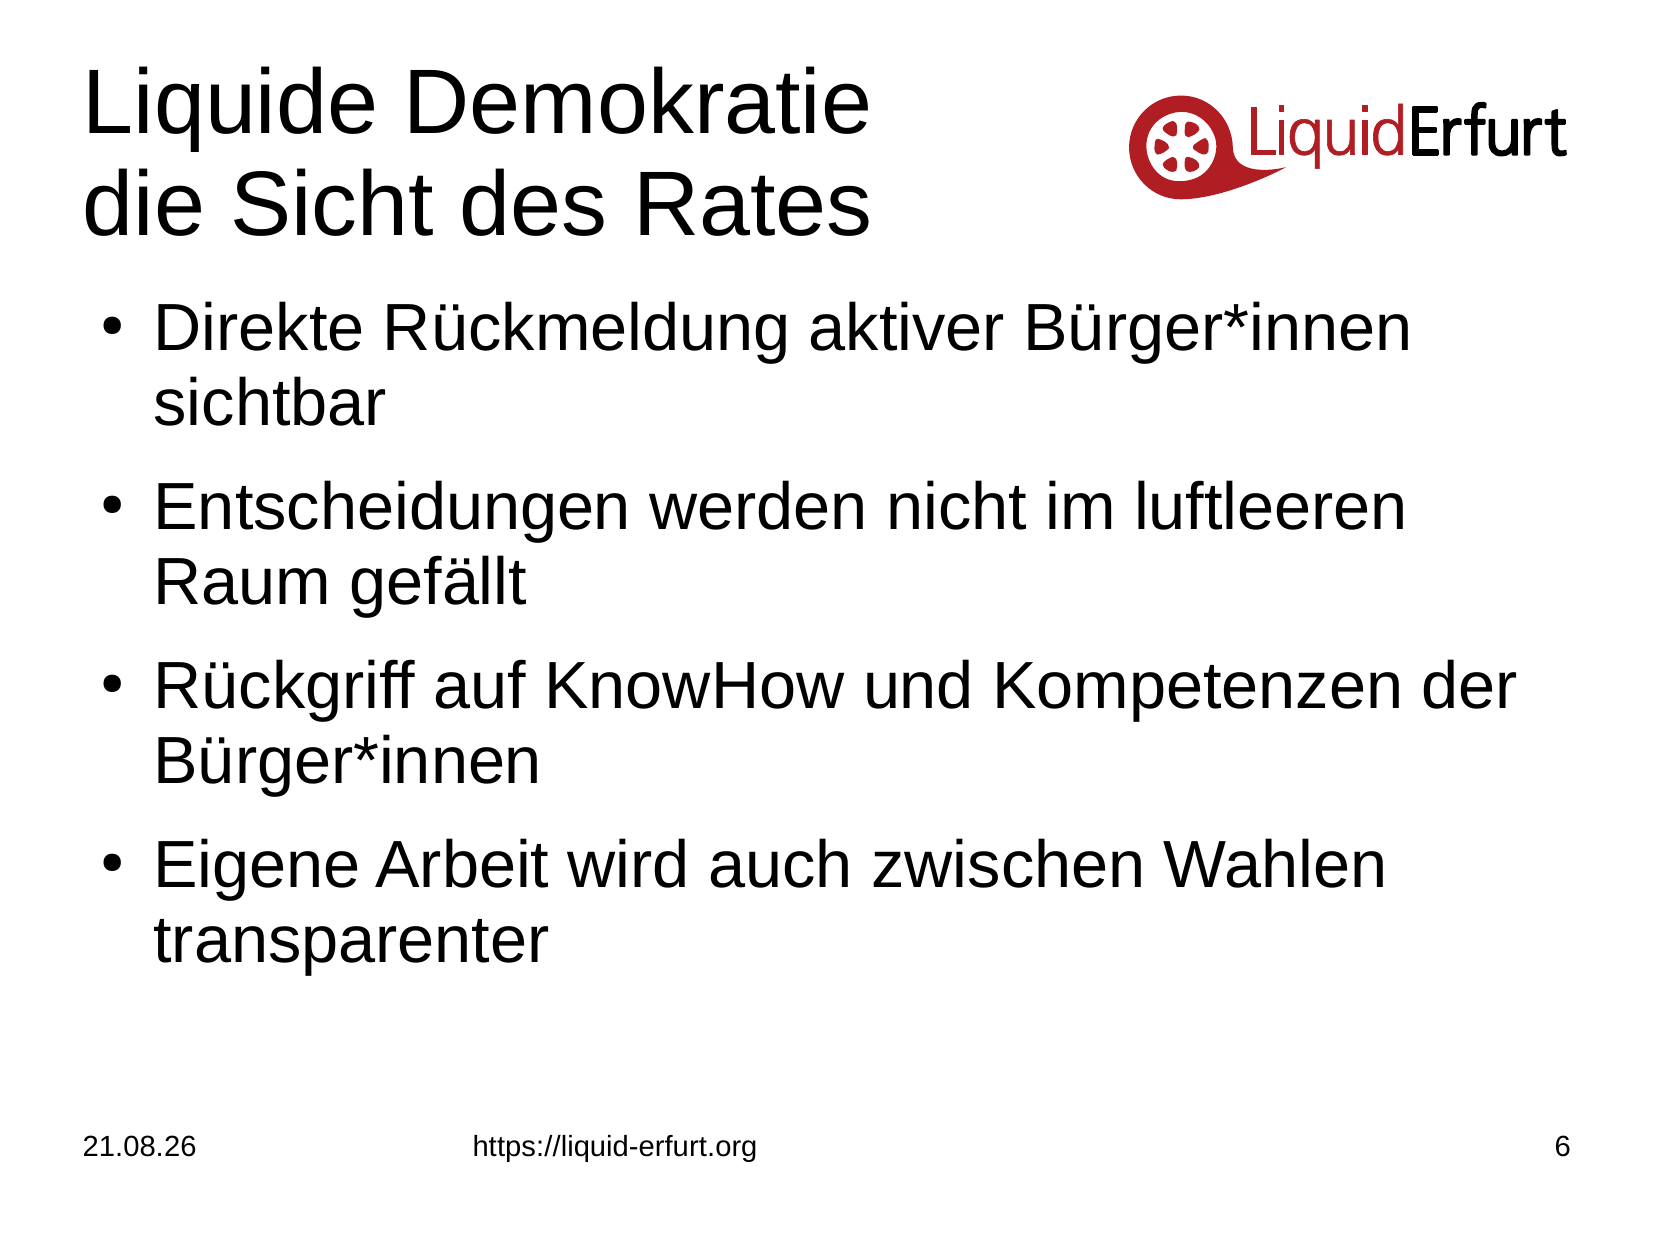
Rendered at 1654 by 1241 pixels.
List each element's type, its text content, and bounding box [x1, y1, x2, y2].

list Direkte Rückmeldung aktiver Bürger*innen sichtbar Entscheidungen werden nicht im luftleeren Raum gefällt Rückgriff auf KnowHow und Kompetenzen der Bürger*innen Eigene Arbeit wird auch zwischen Wahlen transparenter [82, 290, 1571, 1109]
title Liquide Demokratie die Sicht des Rates [82, 49, 1571, 257]
